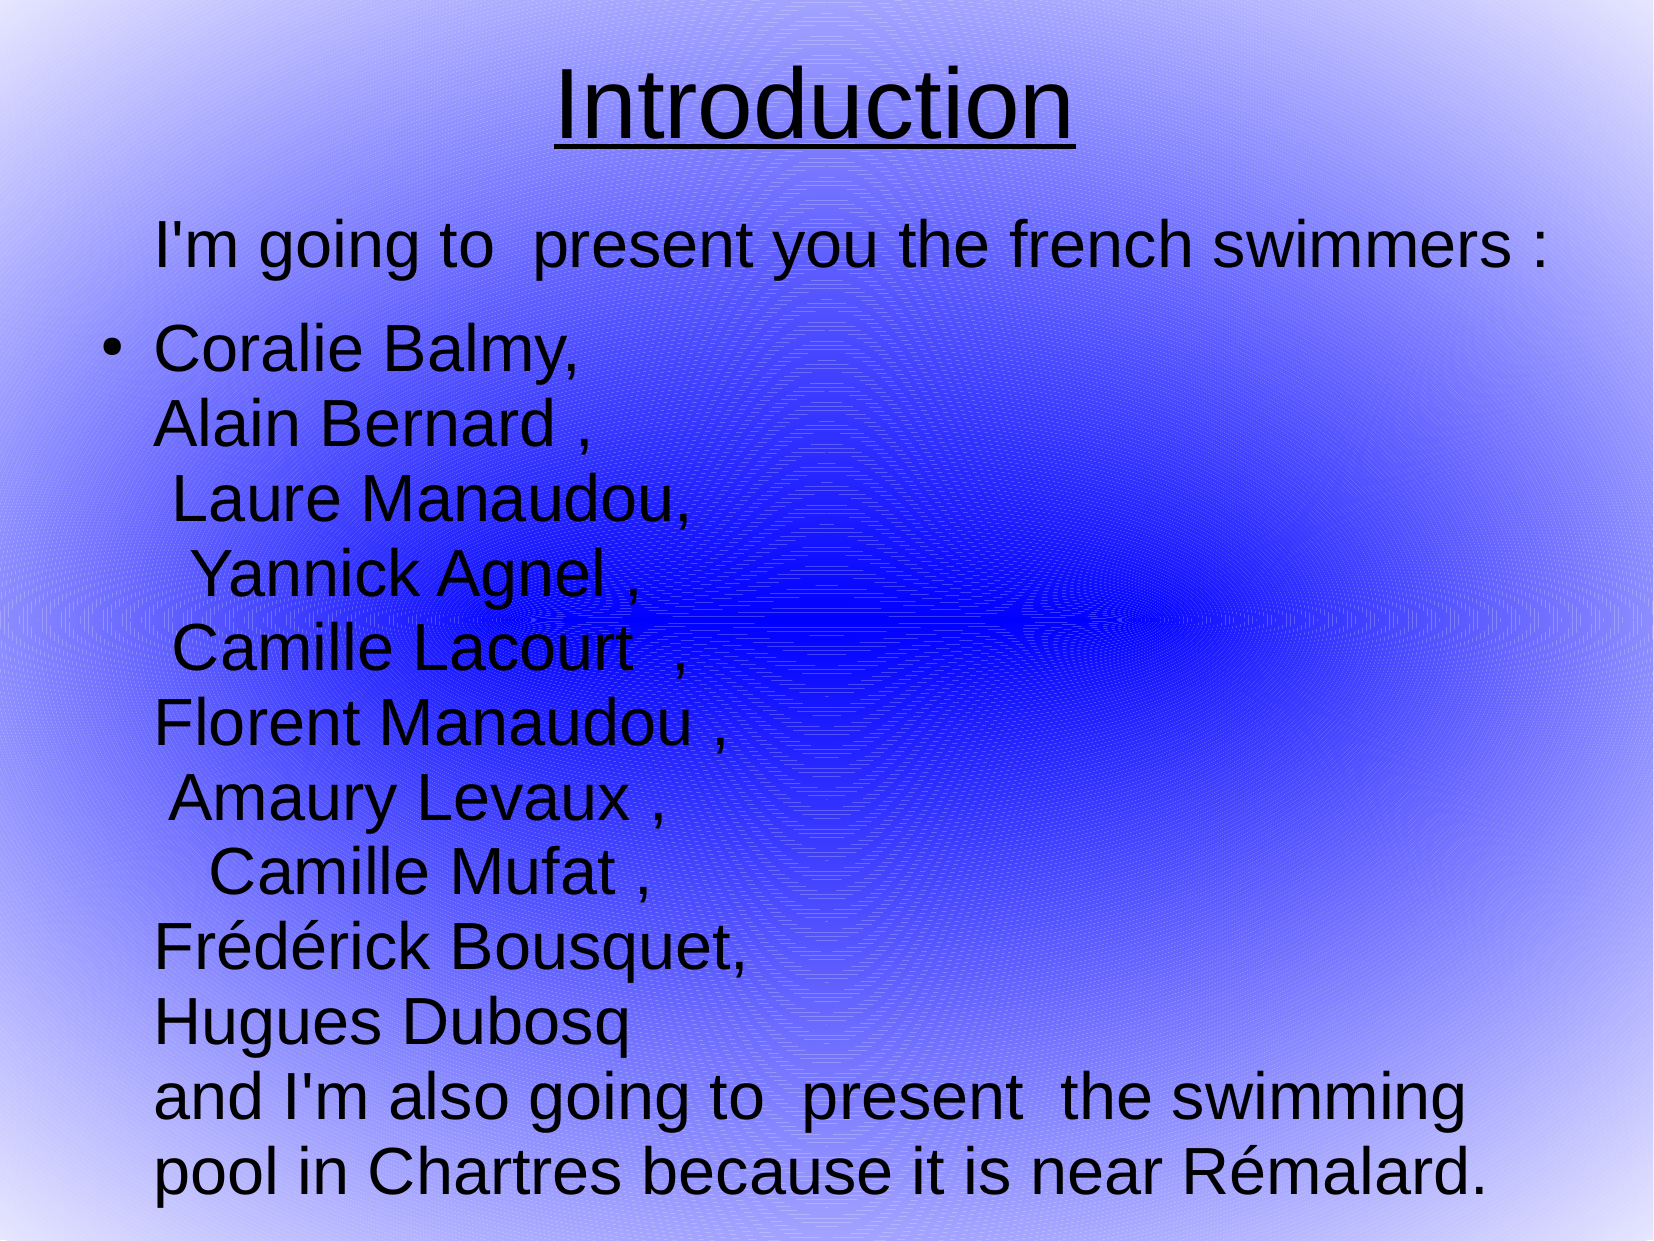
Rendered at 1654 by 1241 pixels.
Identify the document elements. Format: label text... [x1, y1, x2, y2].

list I'm going to present you the french swimmers : Coralie Balmy, Alain Bernard , Laure Manaudou, Yannick Agnel , Camille Lacourt , Florent Manaudou , Amaury Levaux , Camille Mufat , Frédérick Bousquet, Hugues Dubosq and I'm also going to present the swimming pool in Chartres because it is near Rémalard. [82, 207, 1571, 1241]
title Introduction [70, 0, 1559, 208]
